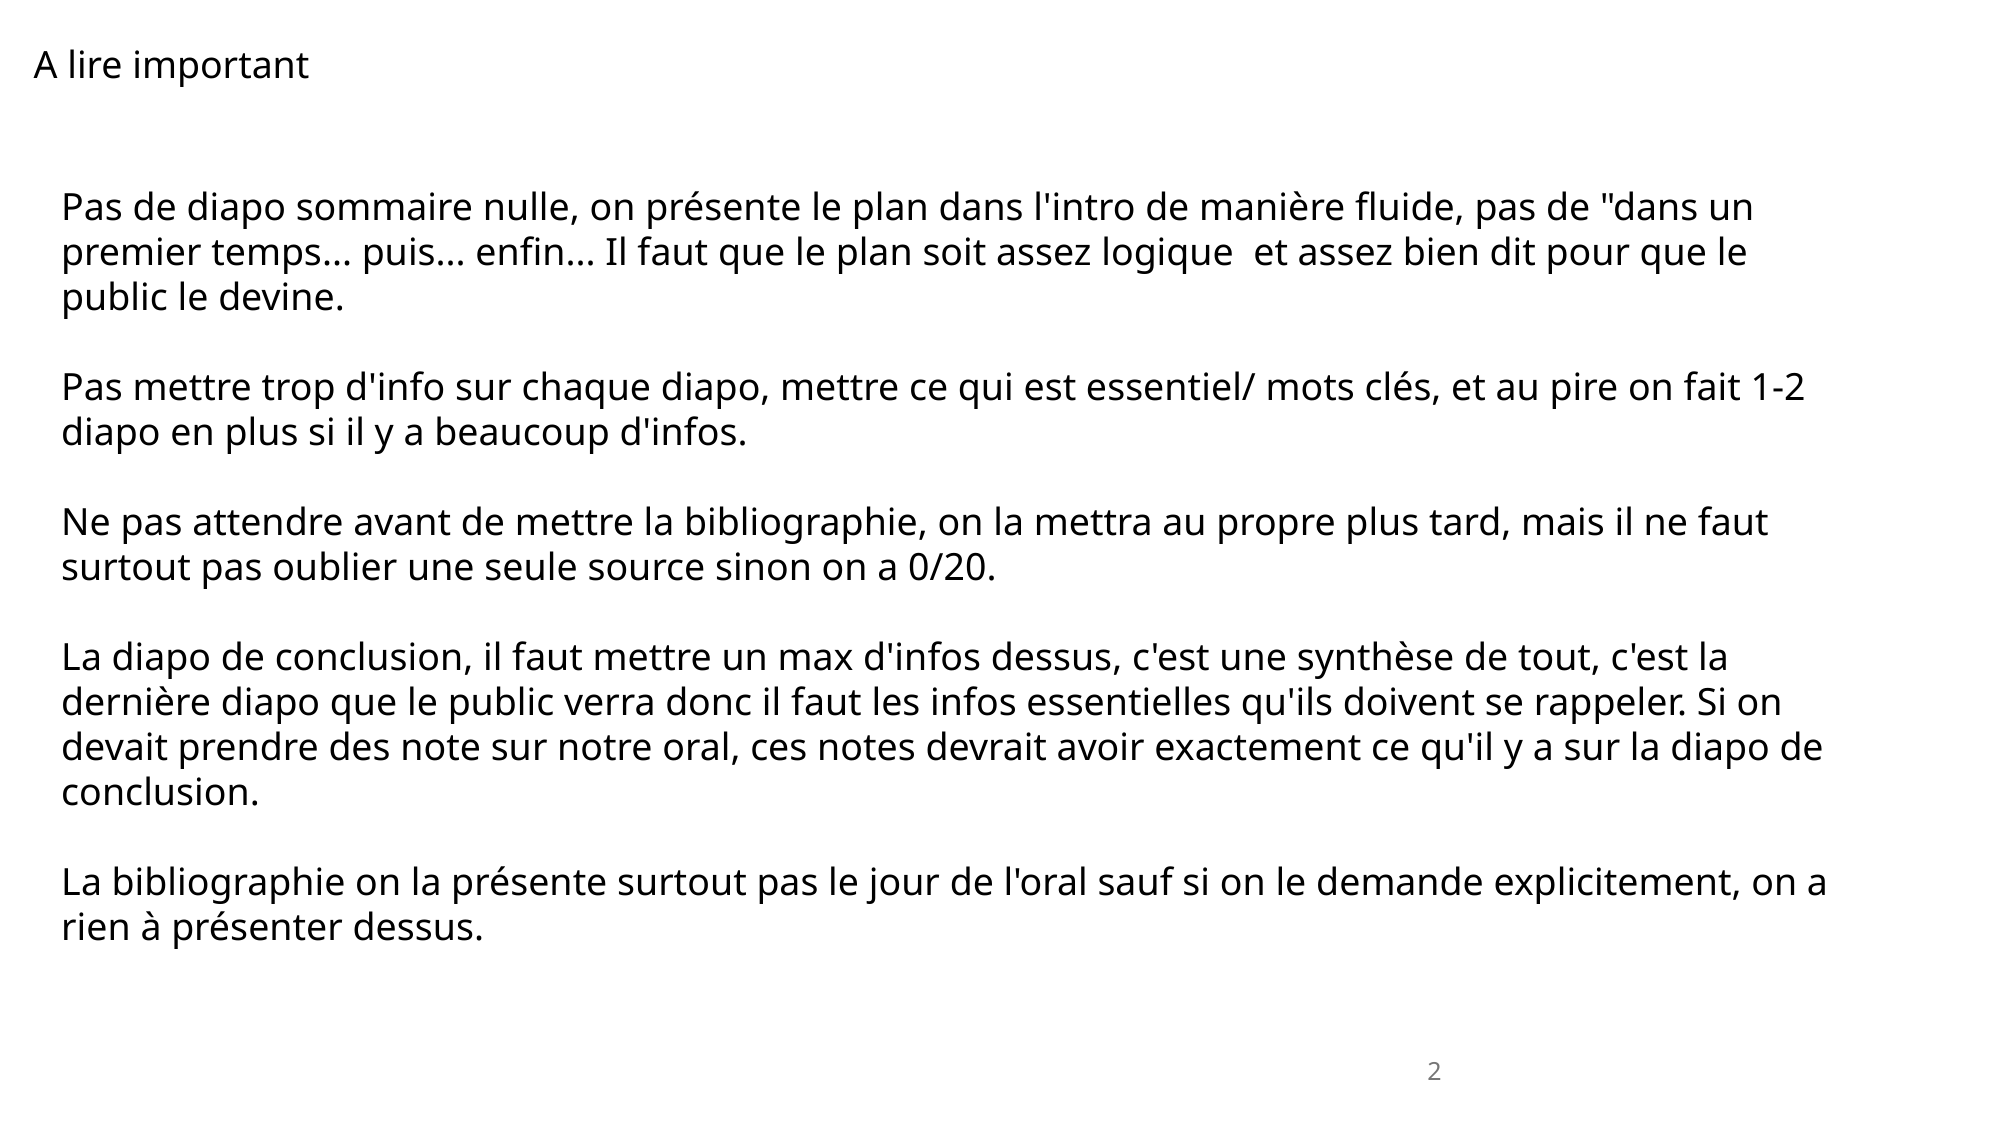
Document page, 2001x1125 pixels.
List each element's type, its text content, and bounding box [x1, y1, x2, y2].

slide_number 2 [1412, 1042, 1863, 1103]
text_box A lire important [18, 33, 1233, 95]
text_box Pas de diapo sommaire nulle, on présente le plan dans l'intro de manière fluide, pas de "dans un premier temps... puis... enfin... Il faut que le plan soit assez logique et assez bien dit pour que le public le devine. Pas mettre trop d'info sur chaque diapo, mettre ce qui est essentiel/ mots clés, et au pire on fait 1-2 diapo en plus si il y a beaucoup d'infos. Ne pas attendre avant de mettre la bibliographie, on la mettra au propre plus tard, mais il ne faut surtout pas oublier une seule source sinon on a 0/20. La diapo de conclusion, il faut mettre un max d'infos dessus, c'est une synthèse de tout, c'est la dernière diapo que le public verra donc il faut les infos essentielles qu'ils doivent se rappeler. Si on devait prendre des note sur notre oral, ces notes devrait avoir exactement ce qu'il y a sur la diapo de conclusion. La bibliographie on la présente surtout pas le jour de l'oral sauf si on le demande explicitement, on a rien à présenter dessus. [46, 175, 1880, 873]
